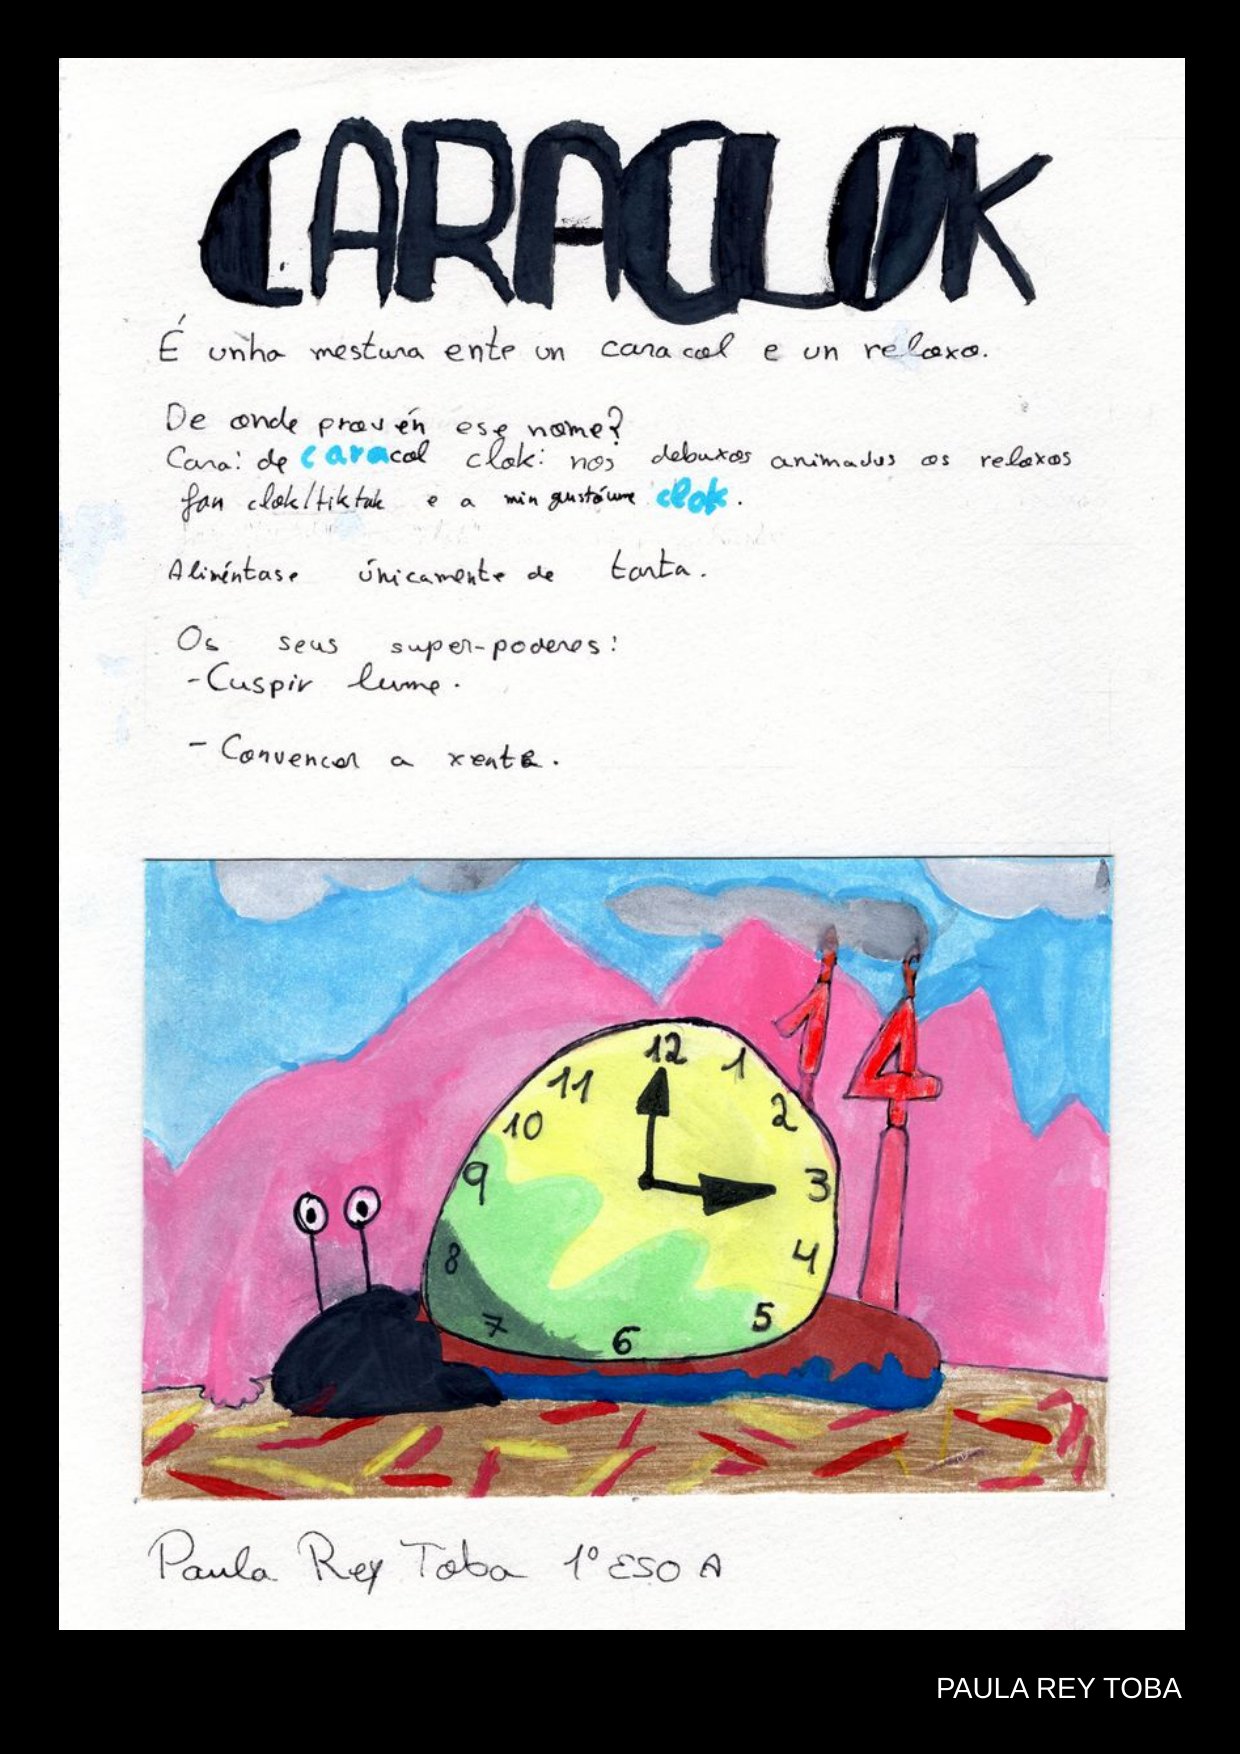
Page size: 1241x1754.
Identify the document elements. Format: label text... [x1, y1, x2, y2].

text_box PAULA REY TOBA [921, 1665, 1211, 1713]
picture [59, 58, 1185, 1630]
